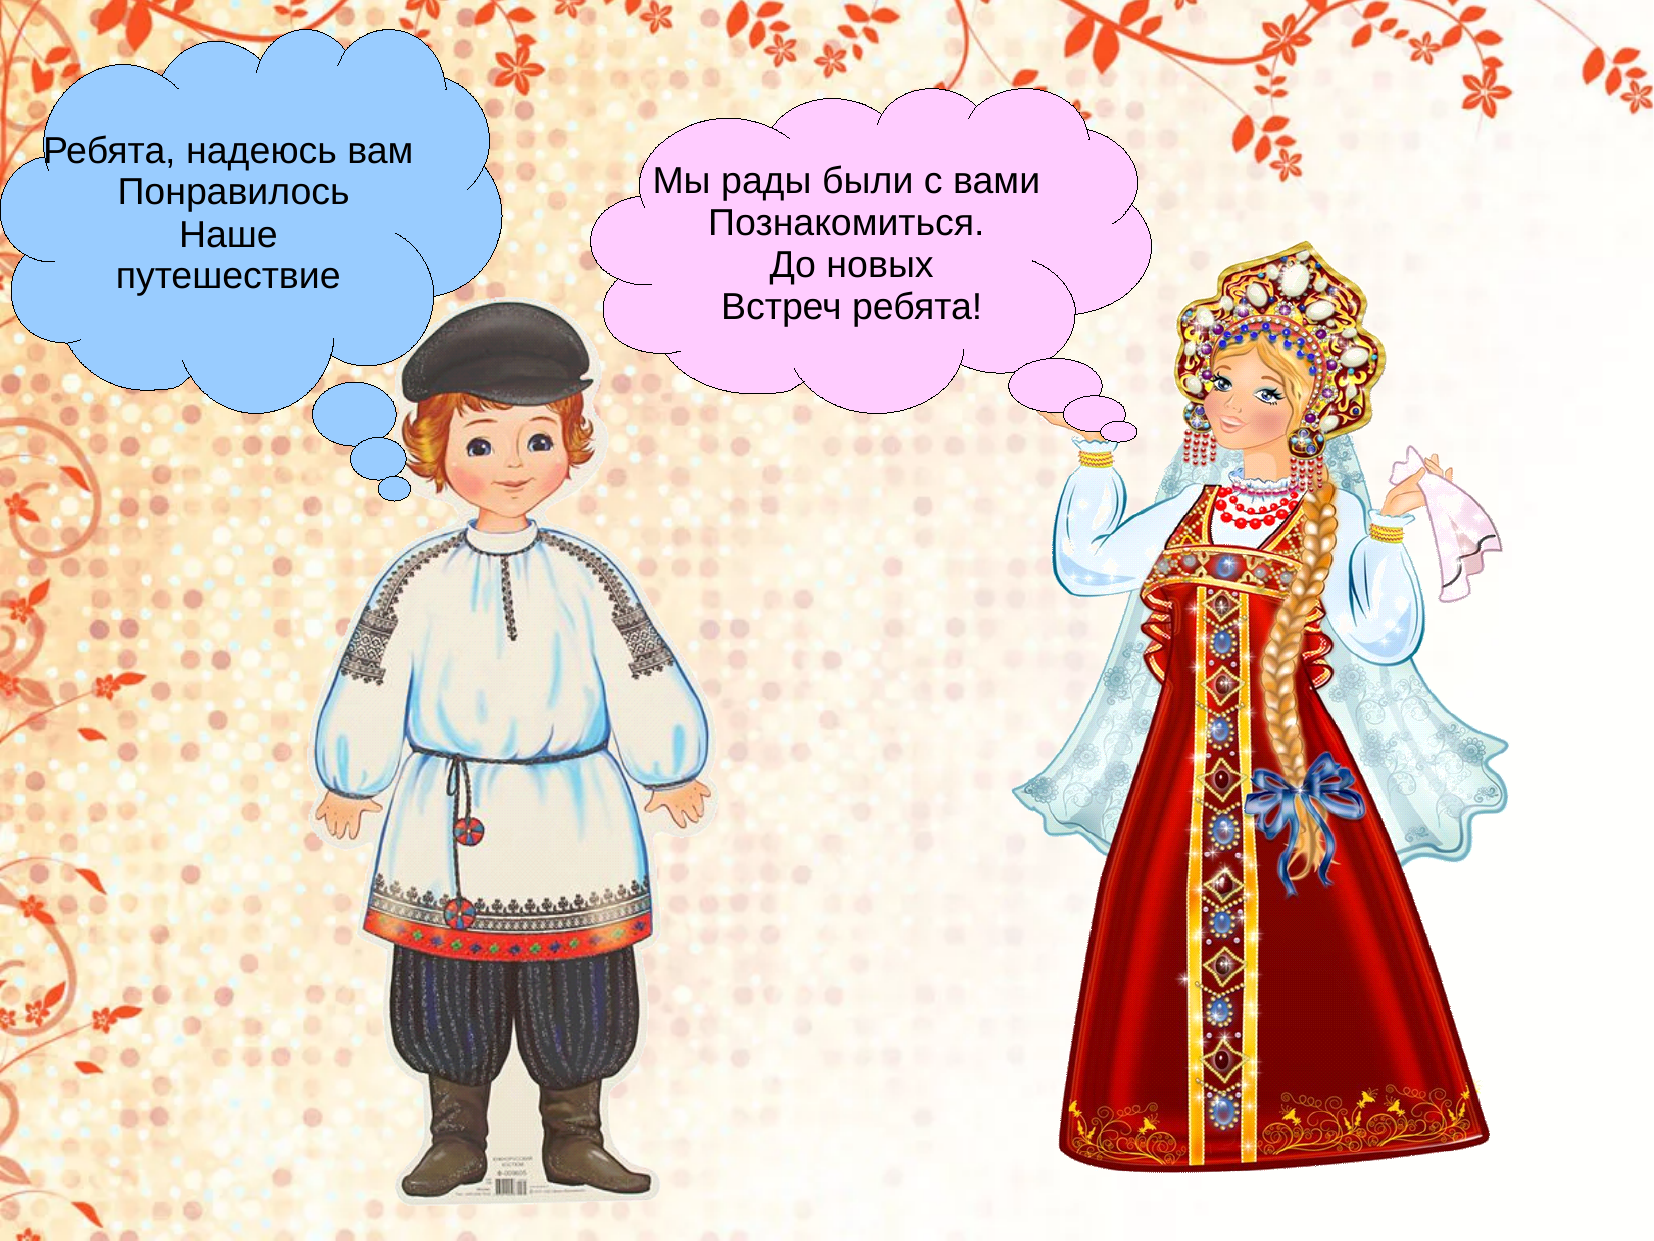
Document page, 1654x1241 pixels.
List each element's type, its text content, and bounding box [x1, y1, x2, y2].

text_box Мы рады были с вами Познакомиться. До новых Встреч ребята! [590, 88, 1152, 443]
text_box Ребята, надеюсь вам Понравилось Наше путешествие [312, 382, 411, 502]
text_box Ребята, надеюсь вам Понравилось Наше путешествие [0, 29, 503, 414]
picture [0, 0, 1654, 1241]
